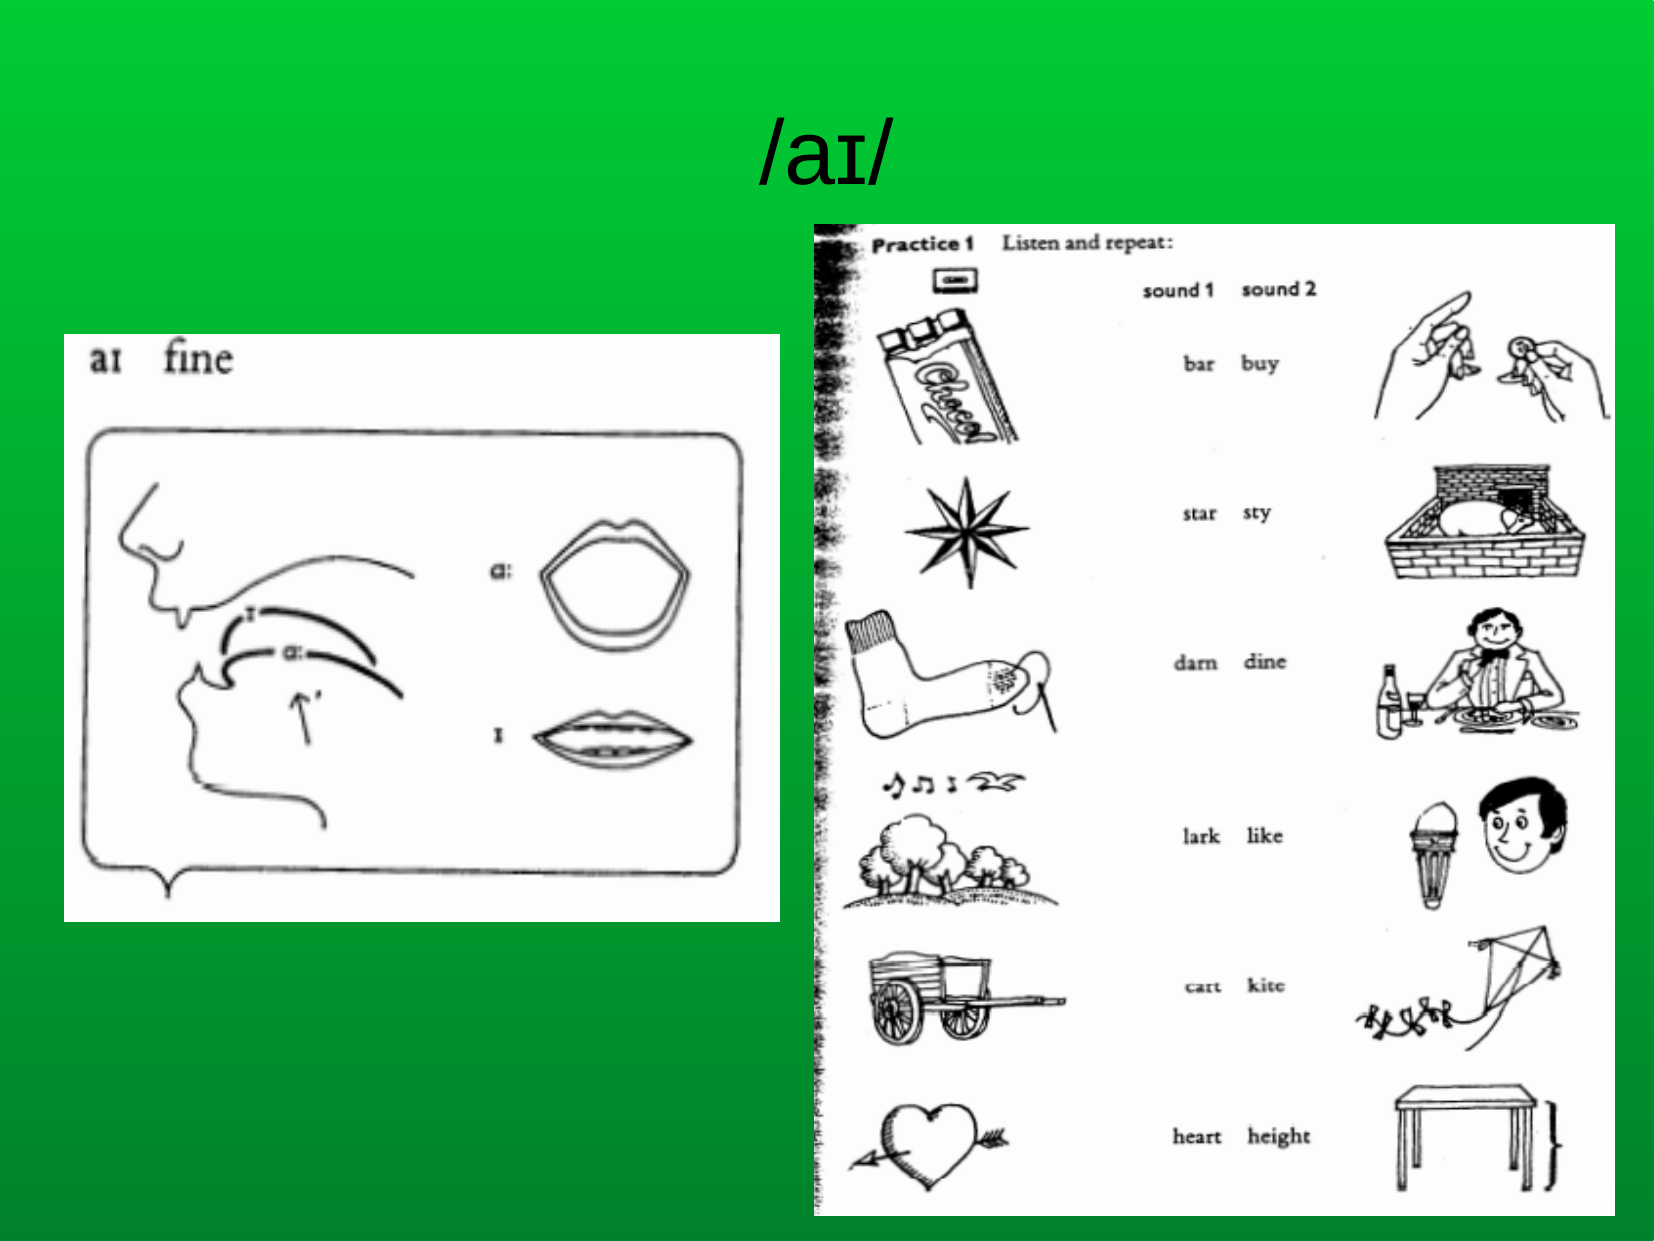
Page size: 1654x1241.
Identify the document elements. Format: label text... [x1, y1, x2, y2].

title /aɪ/ [82, 49, 1571, 257]
picture [64, 334, 780, 922]
picture [814, 224, 1615, 1216]
